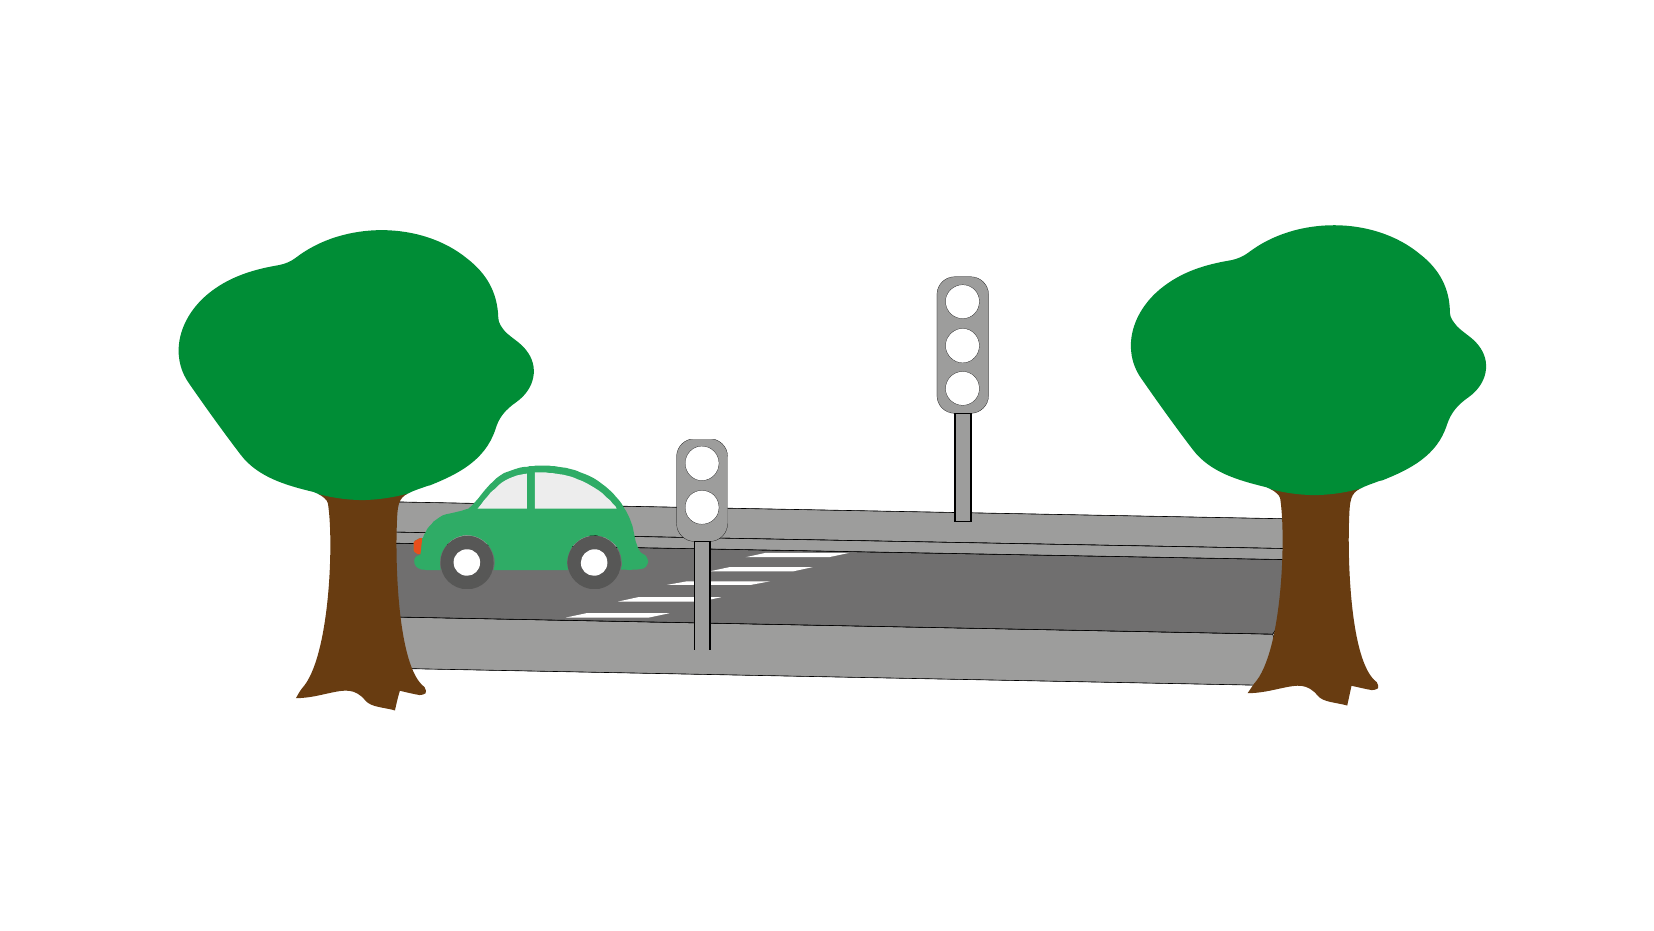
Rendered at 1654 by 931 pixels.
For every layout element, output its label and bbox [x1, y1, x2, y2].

picture [177, 225, 1487, 711]
